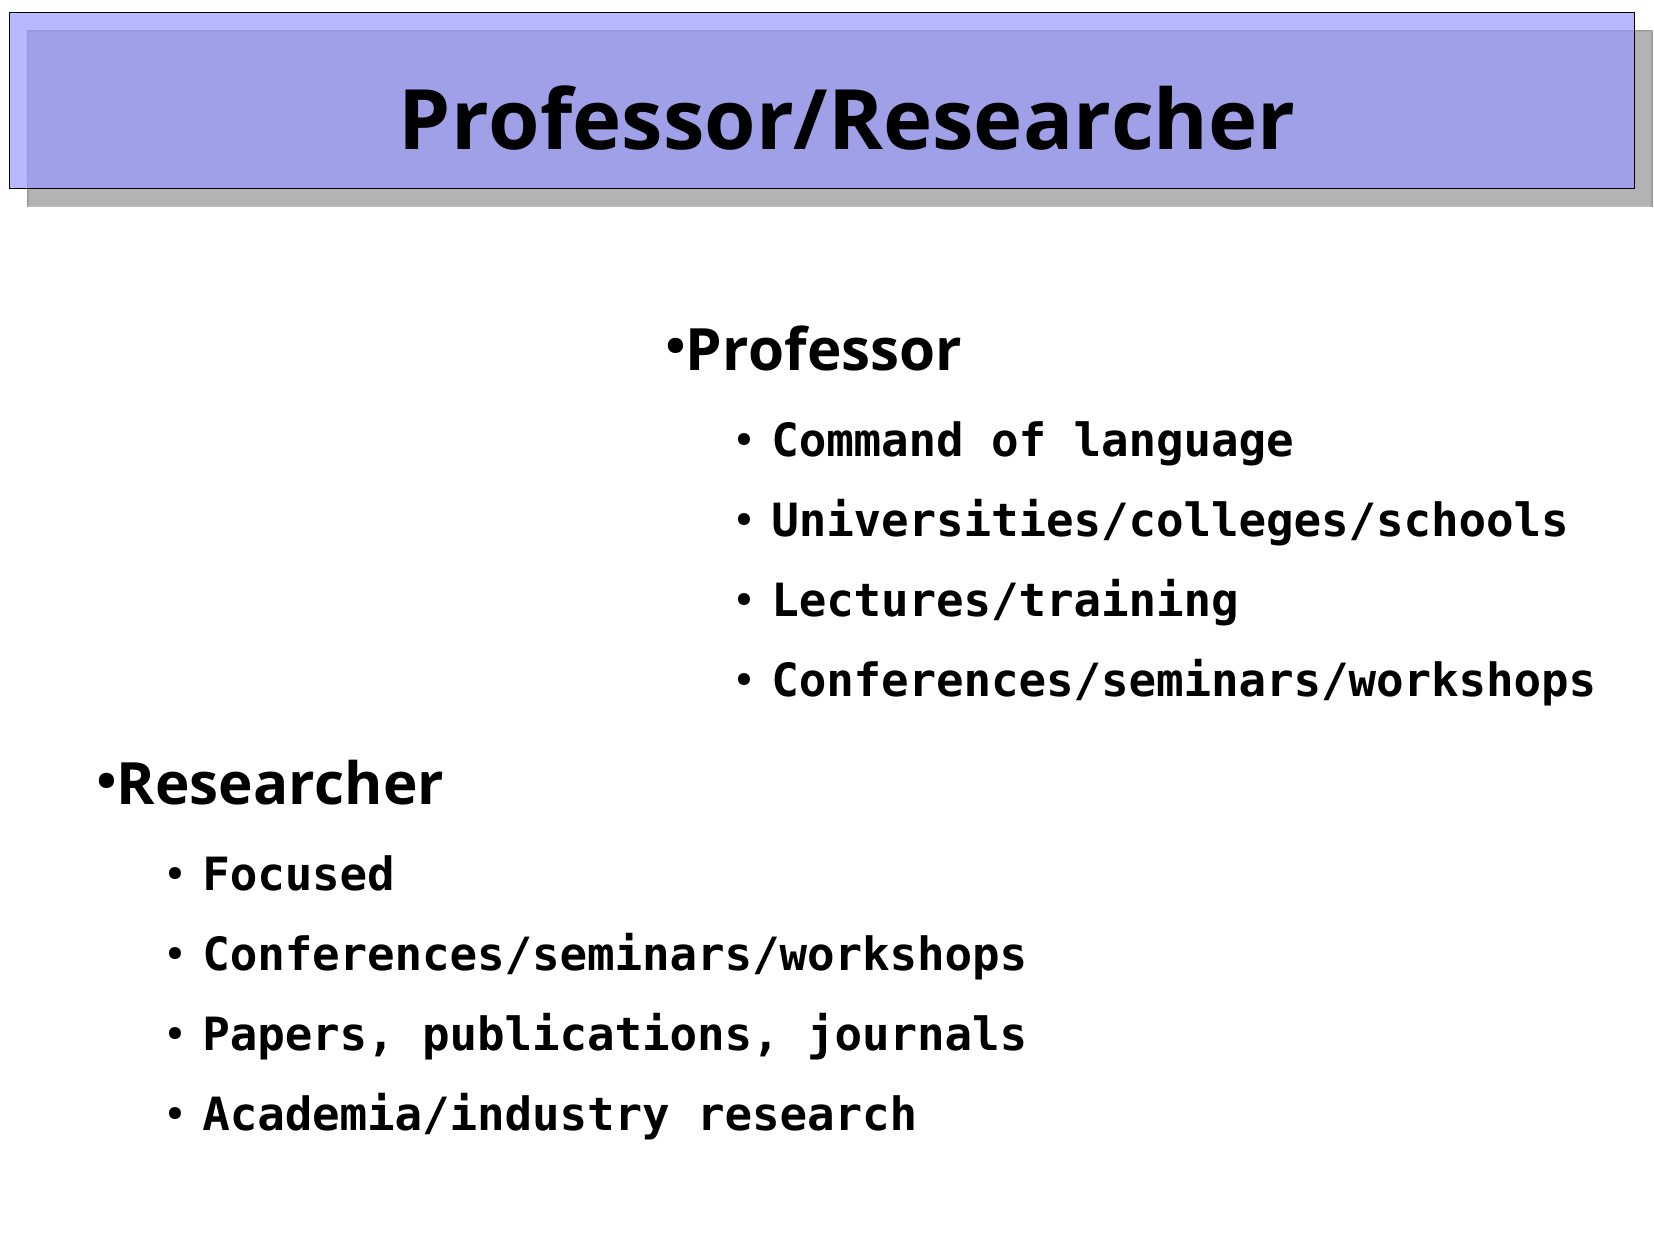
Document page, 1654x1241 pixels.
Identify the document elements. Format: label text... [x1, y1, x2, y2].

text_box [9, 12, 1635, 189]
text_box Professor/Researcher [316, 60, 1380, 169]
text_box Researcher Focused Conferences/seminars/workshops Papers, publications, journals Academia/industry research [95, 702, 1089, 1139]
text_box Professor Command of language Universities/colleges/schools Lectures/training Conferences/seminars/workshops [664, 268, 1606, 765]
